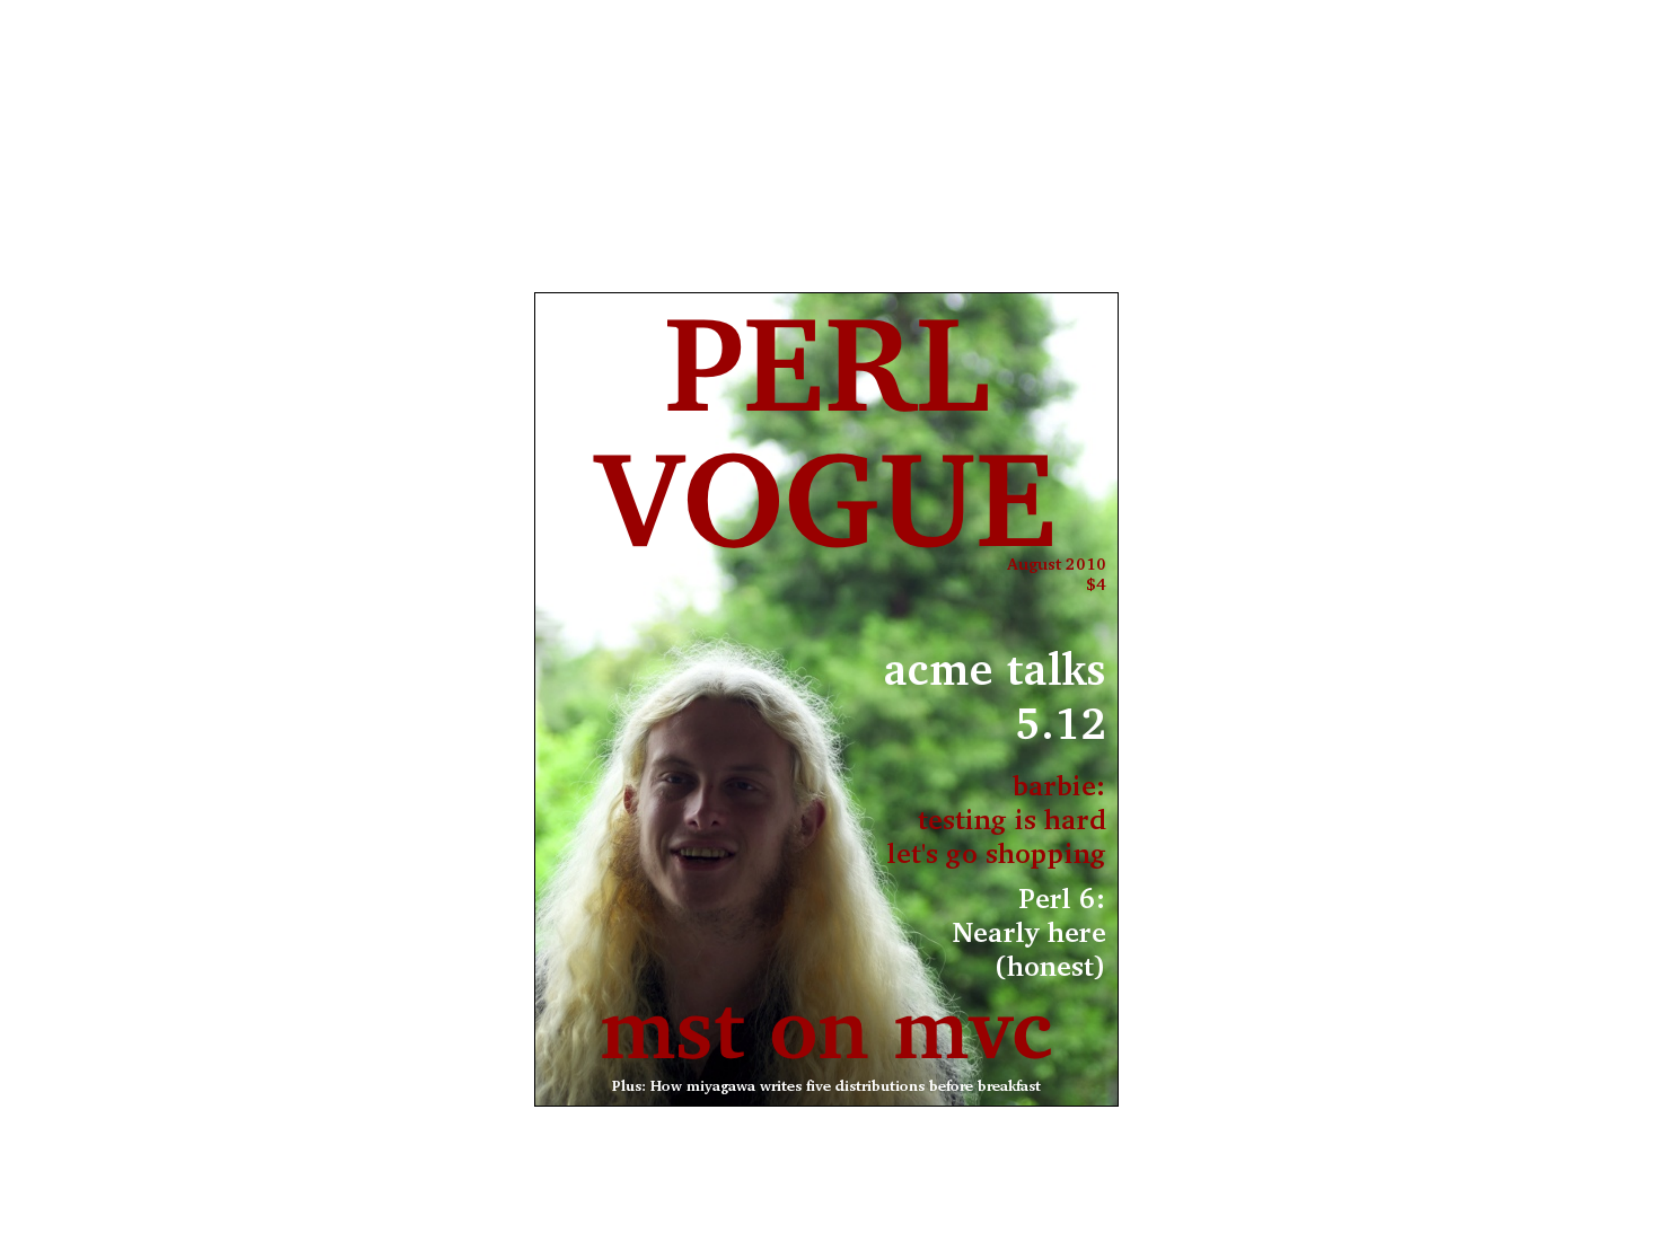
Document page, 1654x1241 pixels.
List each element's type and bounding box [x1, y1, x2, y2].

picture [532, 290, 1121, 1109]
